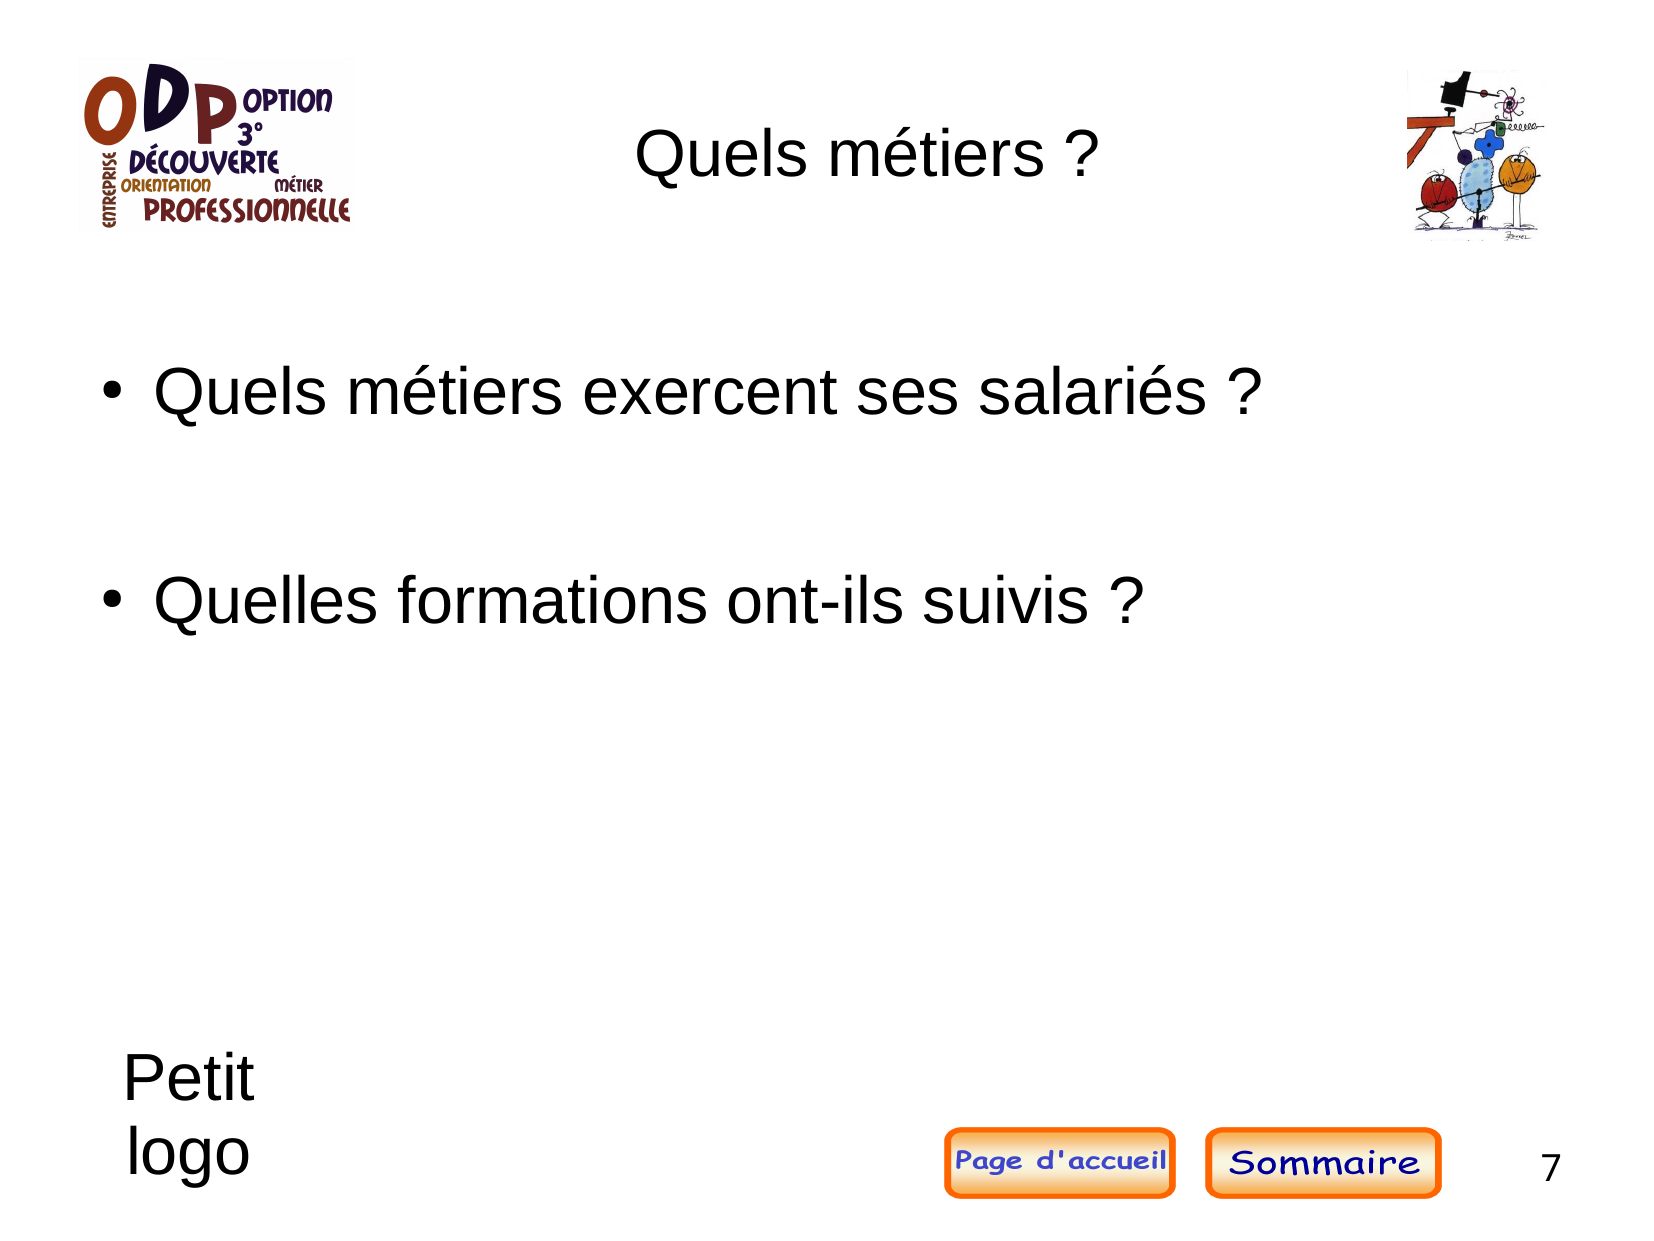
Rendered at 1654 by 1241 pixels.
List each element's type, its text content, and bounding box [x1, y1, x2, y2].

picture [1405, 70, 1548, 243]
picture [79, 58, 355, 231]
picture [1205, 1127, 1442, 1199]
text_box Petit logo [82, 1039, 296, 1190]
list Quels métiers exercent ses salariés ? Quelles formations ont-ils suivis ? [82, 354, 1571, 1109]
title Quels métiers ? [395, 49, 1341, 257]
picture [944, 1127, 1176, 1199]
